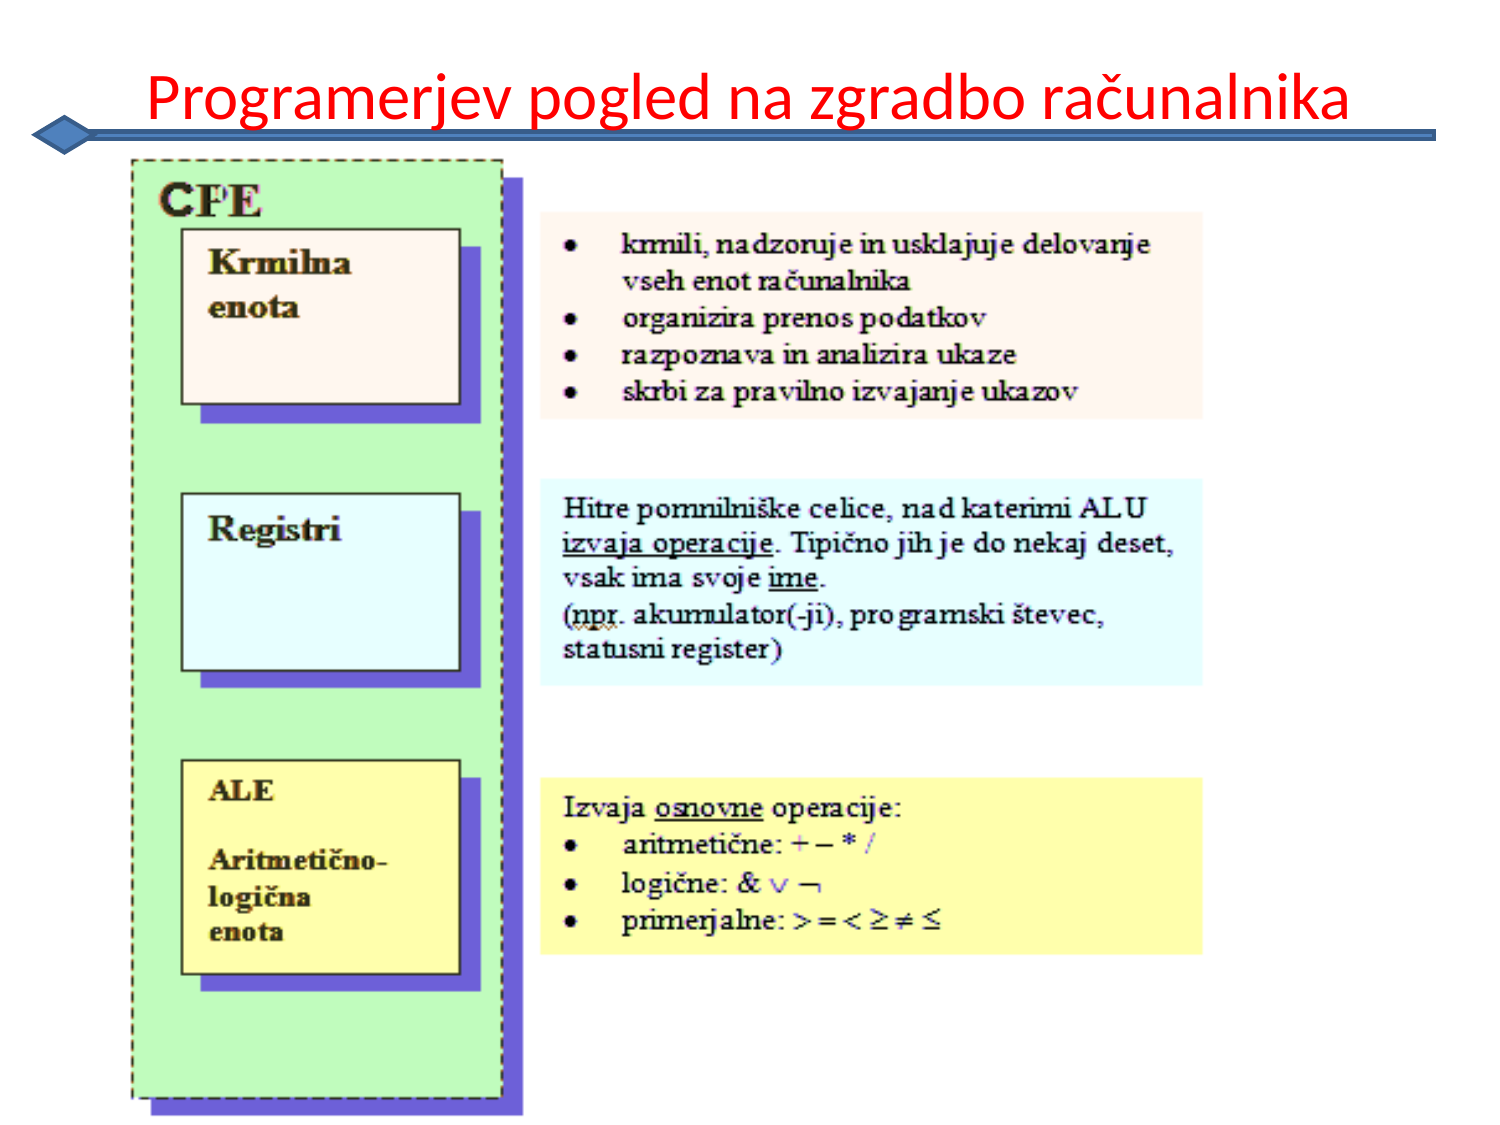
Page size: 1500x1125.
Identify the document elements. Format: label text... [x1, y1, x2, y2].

picture [117, 146, 1243, 1125]
title Programerjev pogled na zgradbo računalnika [0, 45, 1500, 141]
